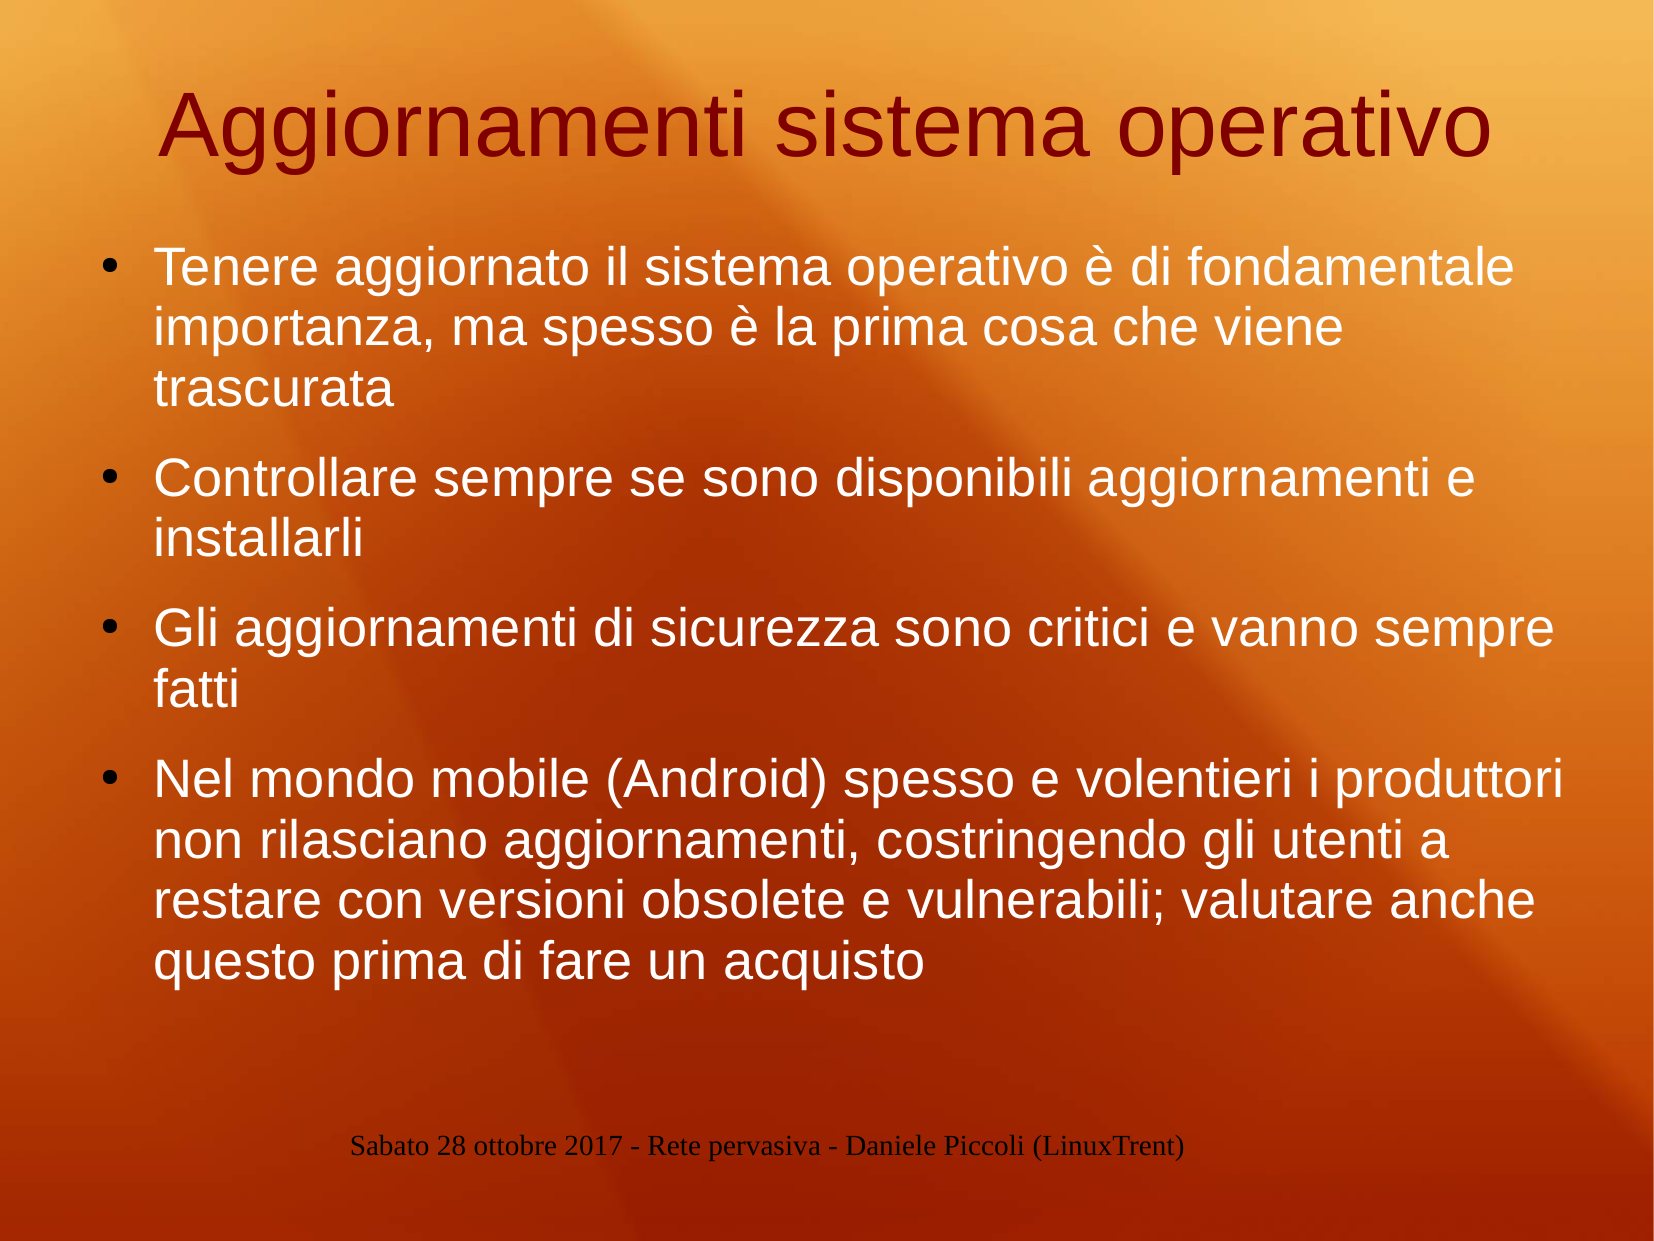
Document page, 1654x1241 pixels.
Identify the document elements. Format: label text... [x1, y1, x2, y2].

list Tenere aggiornato il sistema operativo è di fondamentale importanza, ma spesso è la prima cosa che viene trascurata Controllare sempre se sono disponibili aggiornamenti e installarli Gli aggiornamenti di sicurezza sono critici e vanno sempre fatti Nel mondo mobile (Android) spesso e volentieri i produttori non rilasciano aggiornamenti, costringendo gli utenti a restare con versioni obsolete e vulnerabili; valutare anche questo prima di fare un acquisto [82, 236, 1571, 991]
title Aggiornamenti sistema operativo [82, 49, 1571, 201]
picture [0, 0, 1654, 1241]
